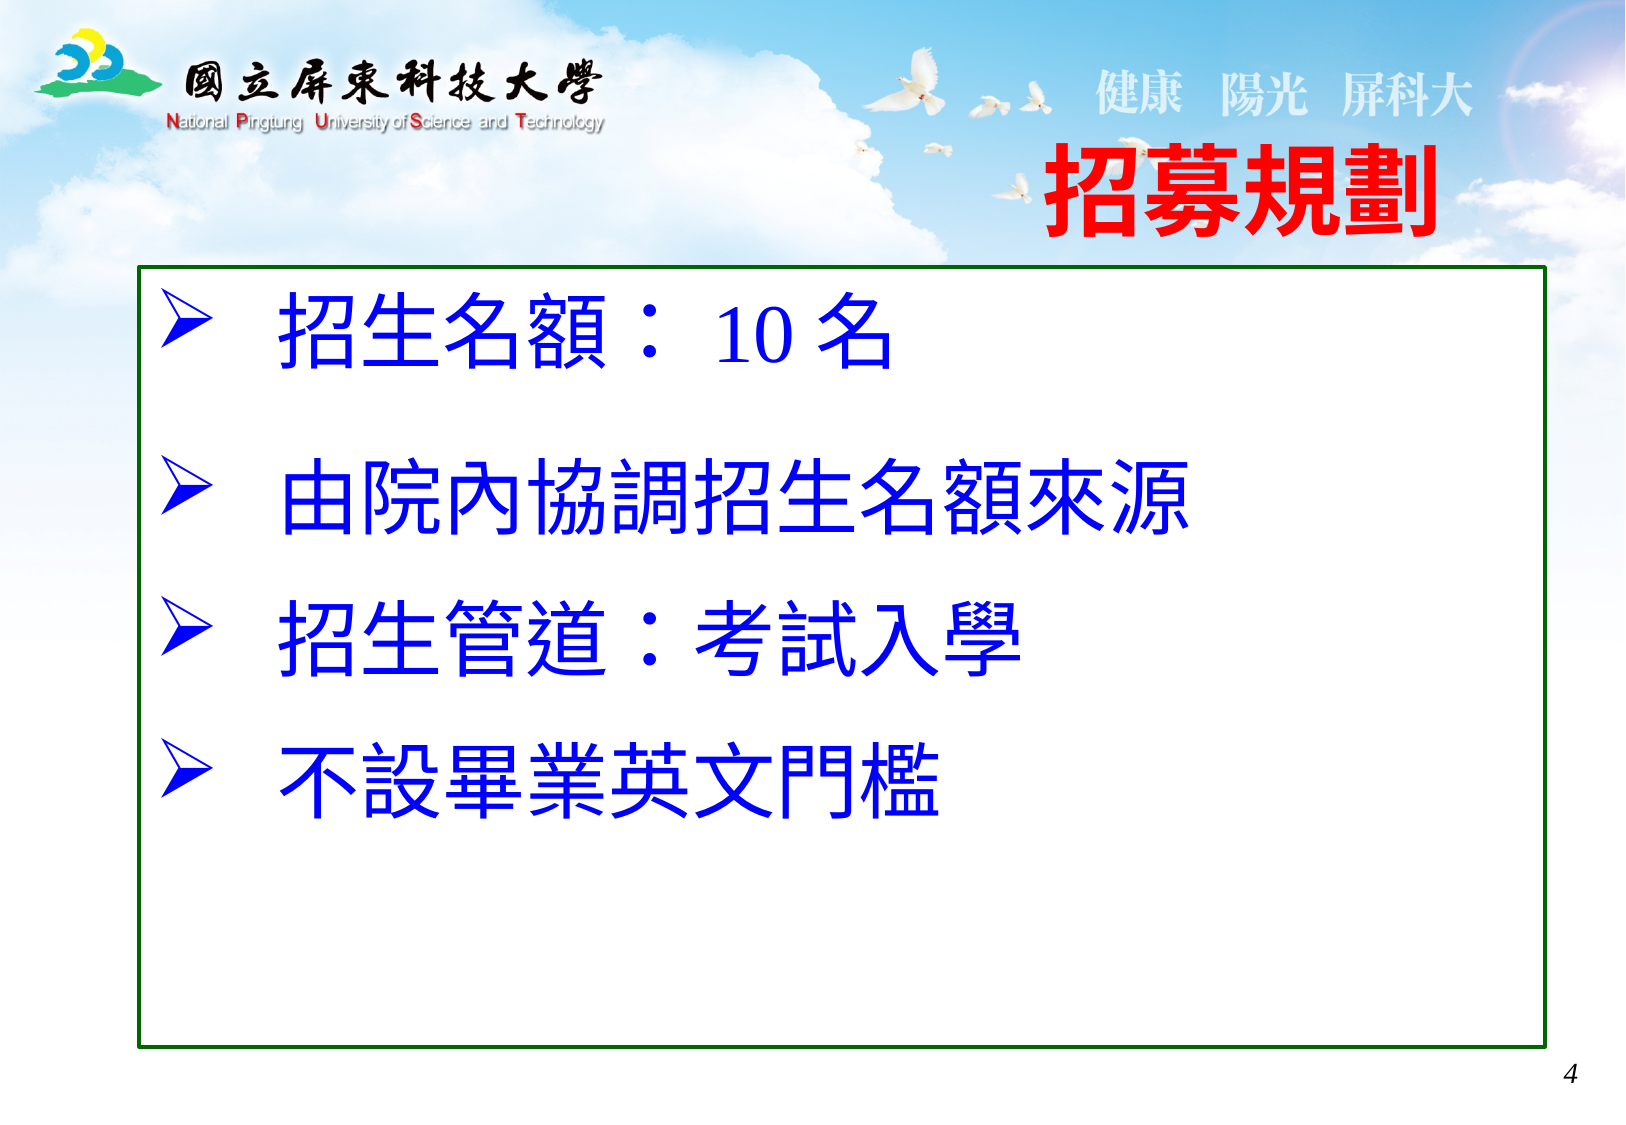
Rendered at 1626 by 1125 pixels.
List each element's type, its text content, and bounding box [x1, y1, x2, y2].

text_box 招生名額：10名 由院內協調招生名額來源 招生管道：考試入學 不設畢業英文門檻 [139, 267, 1545, 1047]
slide_number <編號> [1214, 1046, 1594, 1125]
picture [0, 0, 1626, 1125]
title 招募規劃 [930, 149, 1554, 244]
